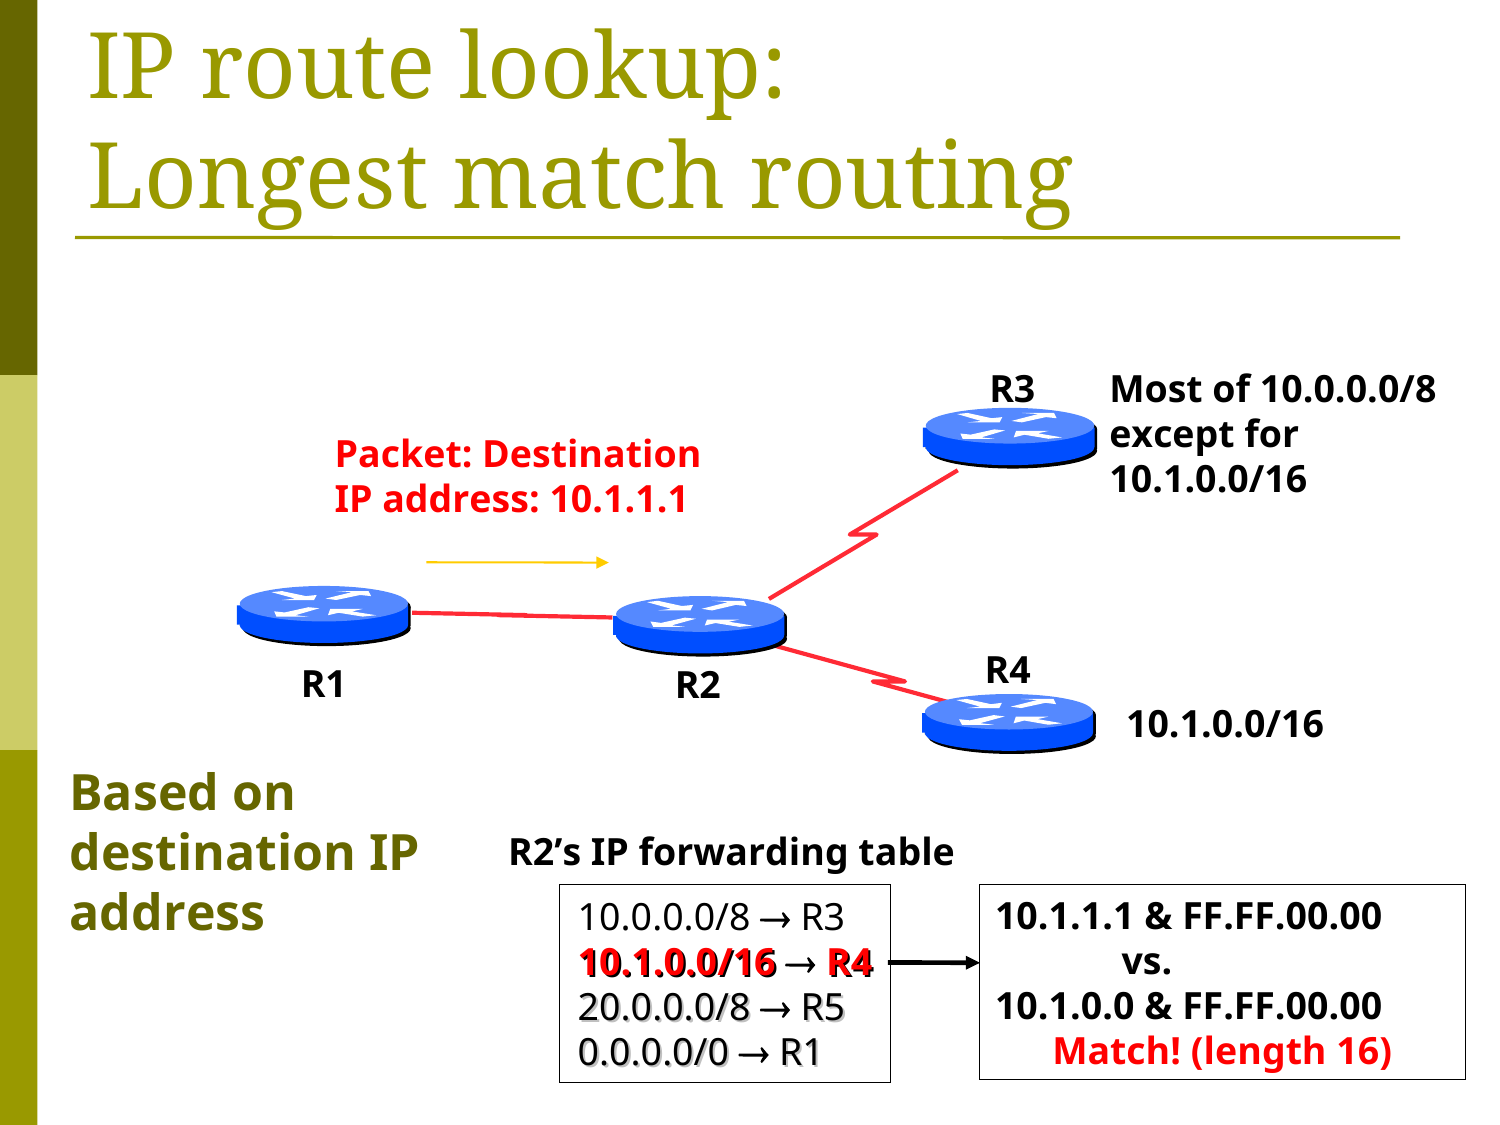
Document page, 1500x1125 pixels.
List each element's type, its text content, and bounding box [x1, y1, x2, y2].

text_box 10.1.1.1 & FF.FF.00.00 vs. 10.1.0.0 & FF.FF.00.00 Match! (length 16) [979, 884, 1466, 1080]
text_box R2 [659, 653, 737, 714]
text_box 10.1.0.0/16 [1110, 692, 1341, 753]
text_box Based on destination IP address [51, 751, 475, 950]
title IP route lookup: Longest match routing [75, 0, 1394, 233]
text_box R3 [973, 357, 1052, 410]
text_box R2’s IP forwarding table [489, 818, 974, 882]
text_box Most of 10.0.0.0/8 except for 10.1.0.0/16 [1093, 357, 1497, 509]
text_box R4 [969, 638, 1047, 699]
text_box [922, 407, 1093, 469]
text_box [922, 695, 1096, 754]
text_box Packet: Destination IP address: 10.1.1.1 [316, 421, 720, 530]
text_box [236, 585, 411, 647]
text_box 10.0.0.0/8  R3 10.1.0.0/16  R4 20.0.0.0/8  R5 0.0.0.0/0  R1 [559, 884, 891, 1083]
text_box R1 [283, 651, 365, 715]
text_box [613, 596, 788, 656]
